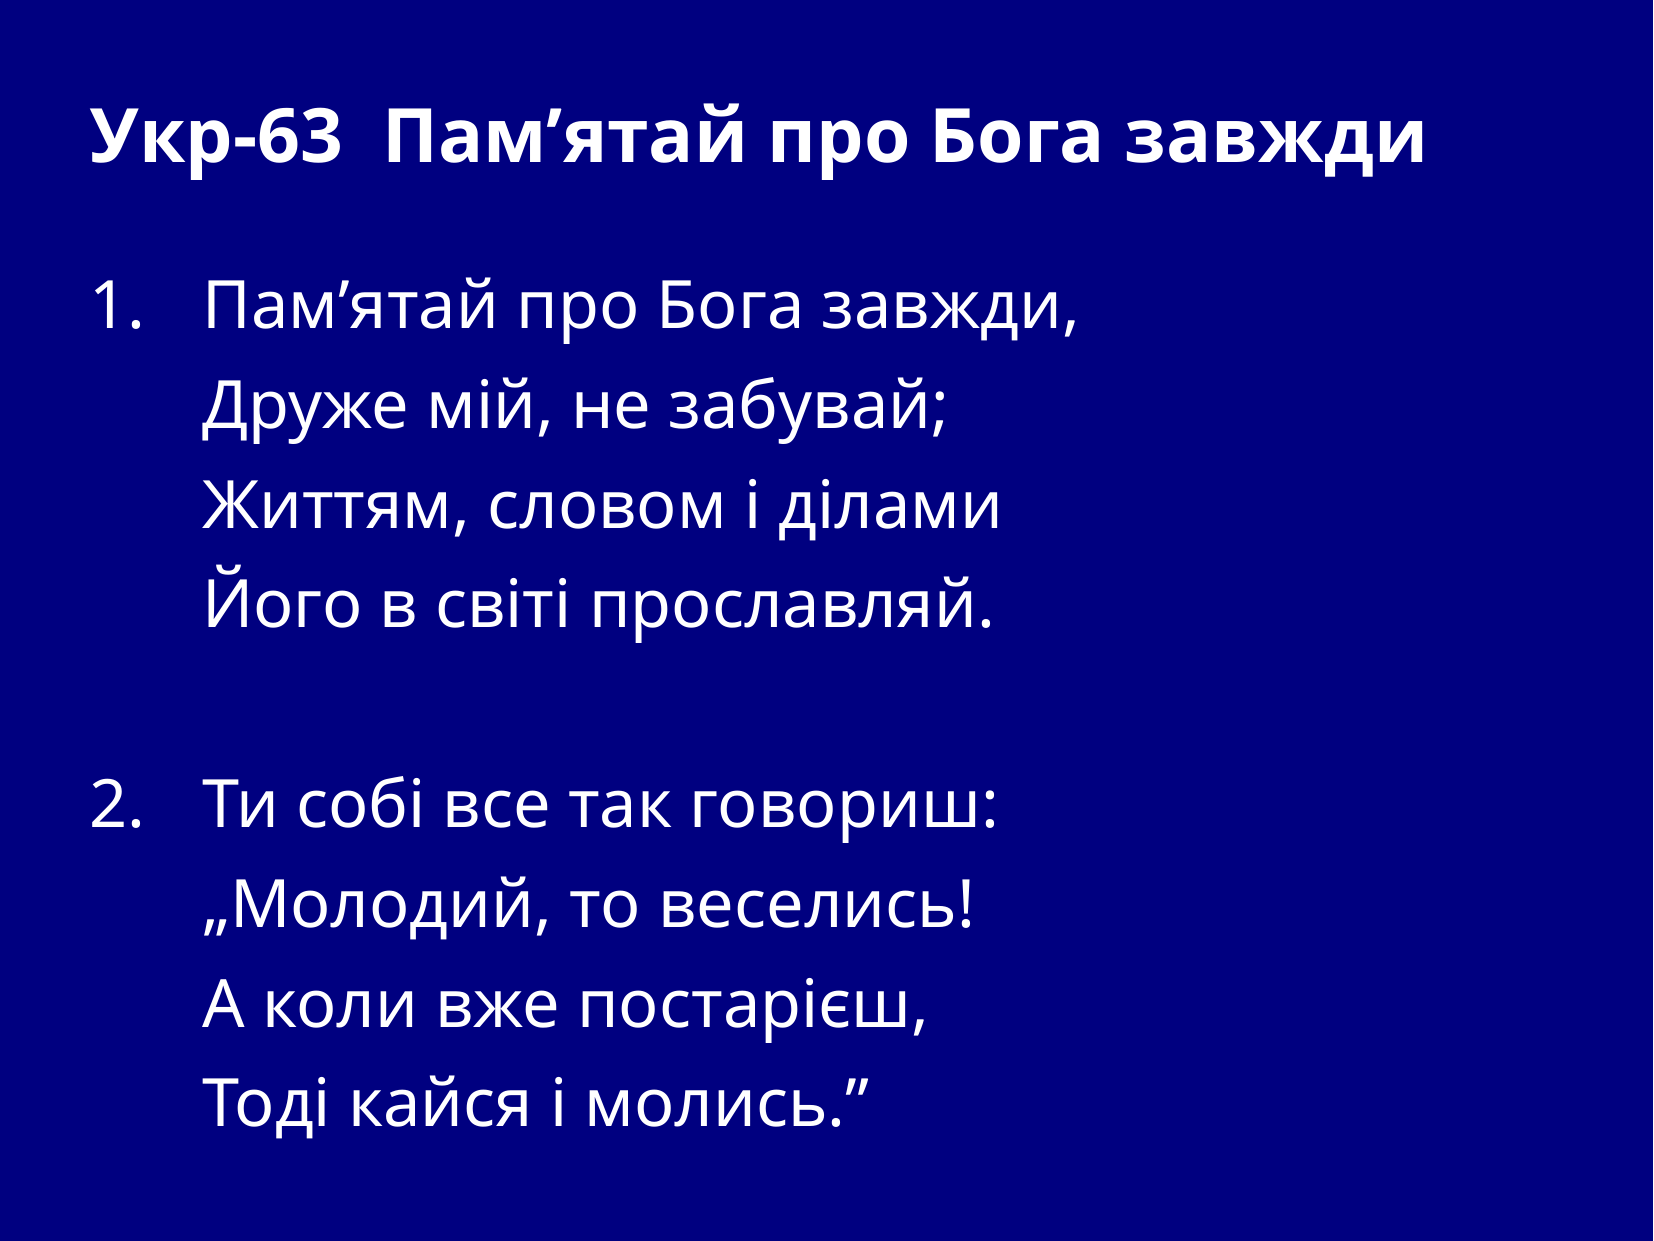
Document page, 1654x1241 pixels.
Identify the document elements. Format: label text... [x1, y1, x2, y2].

text_box 1. Пам’ятай про Бога завжди, Друже мій, не забувай; Життям, словом і ділами Його в світі прославляй. 2. Ти собі все так говориш: „Молодий, то веселись! А коли вже постарієш, Тоді кайся і молись.” [75, 188, 1576, 1163]
text_box Укр-63 Пам’ятай про Бога завжди [75, 75, 1651, 188]
